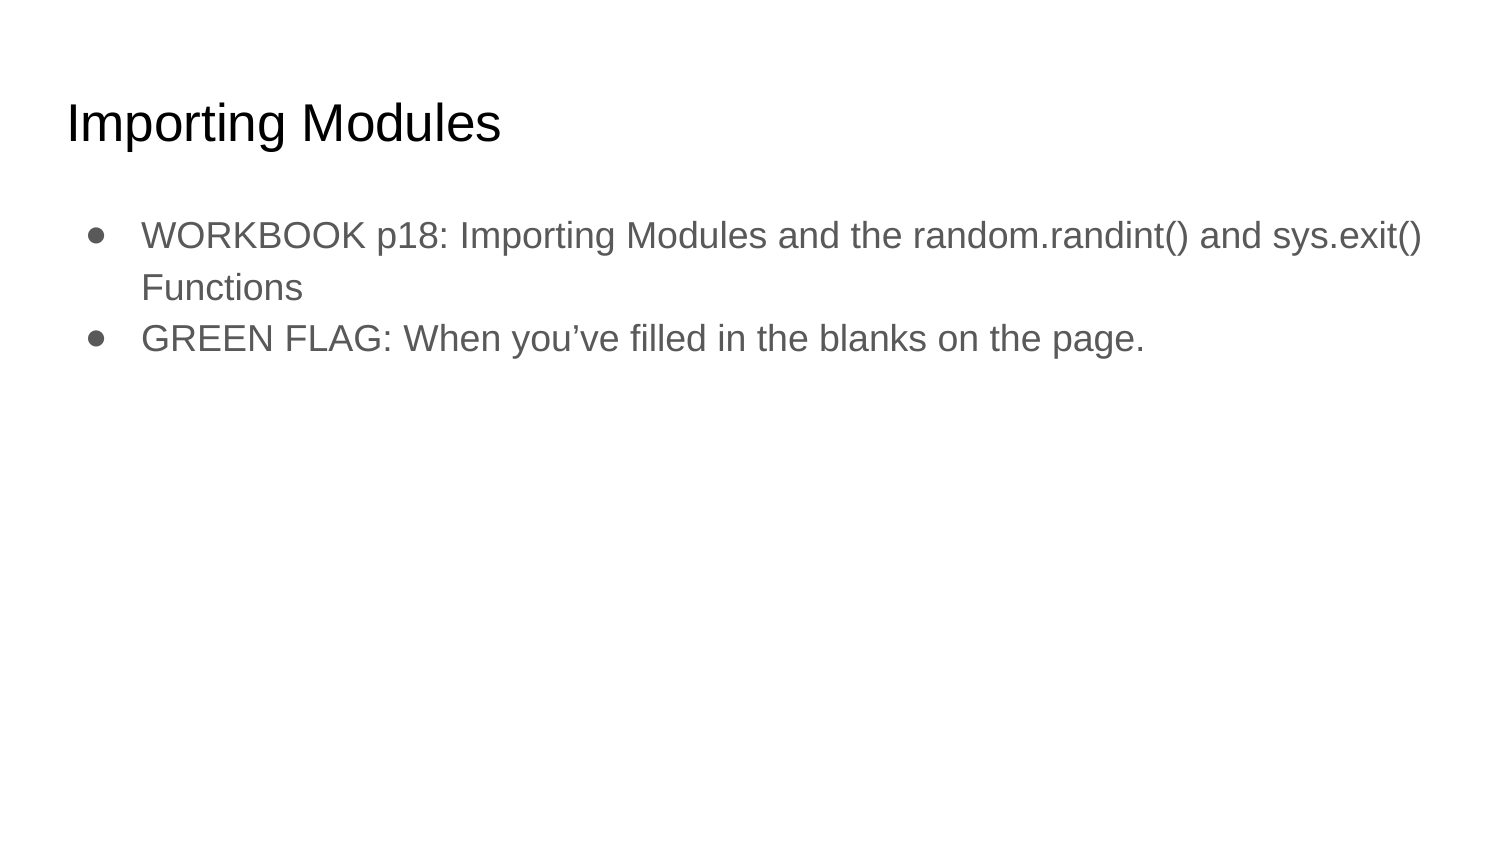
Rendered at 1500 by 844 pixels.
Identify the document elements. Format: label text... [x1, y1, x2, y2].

title Importing Modules [51, 72, 1449, 167]
list WORKBOOK p18: Importing Modules and the random.randint() and sys.exit() Functions GREEN FLAG: When you’ve filled in the blanks on the page. [51, 189, 1449, 750]
